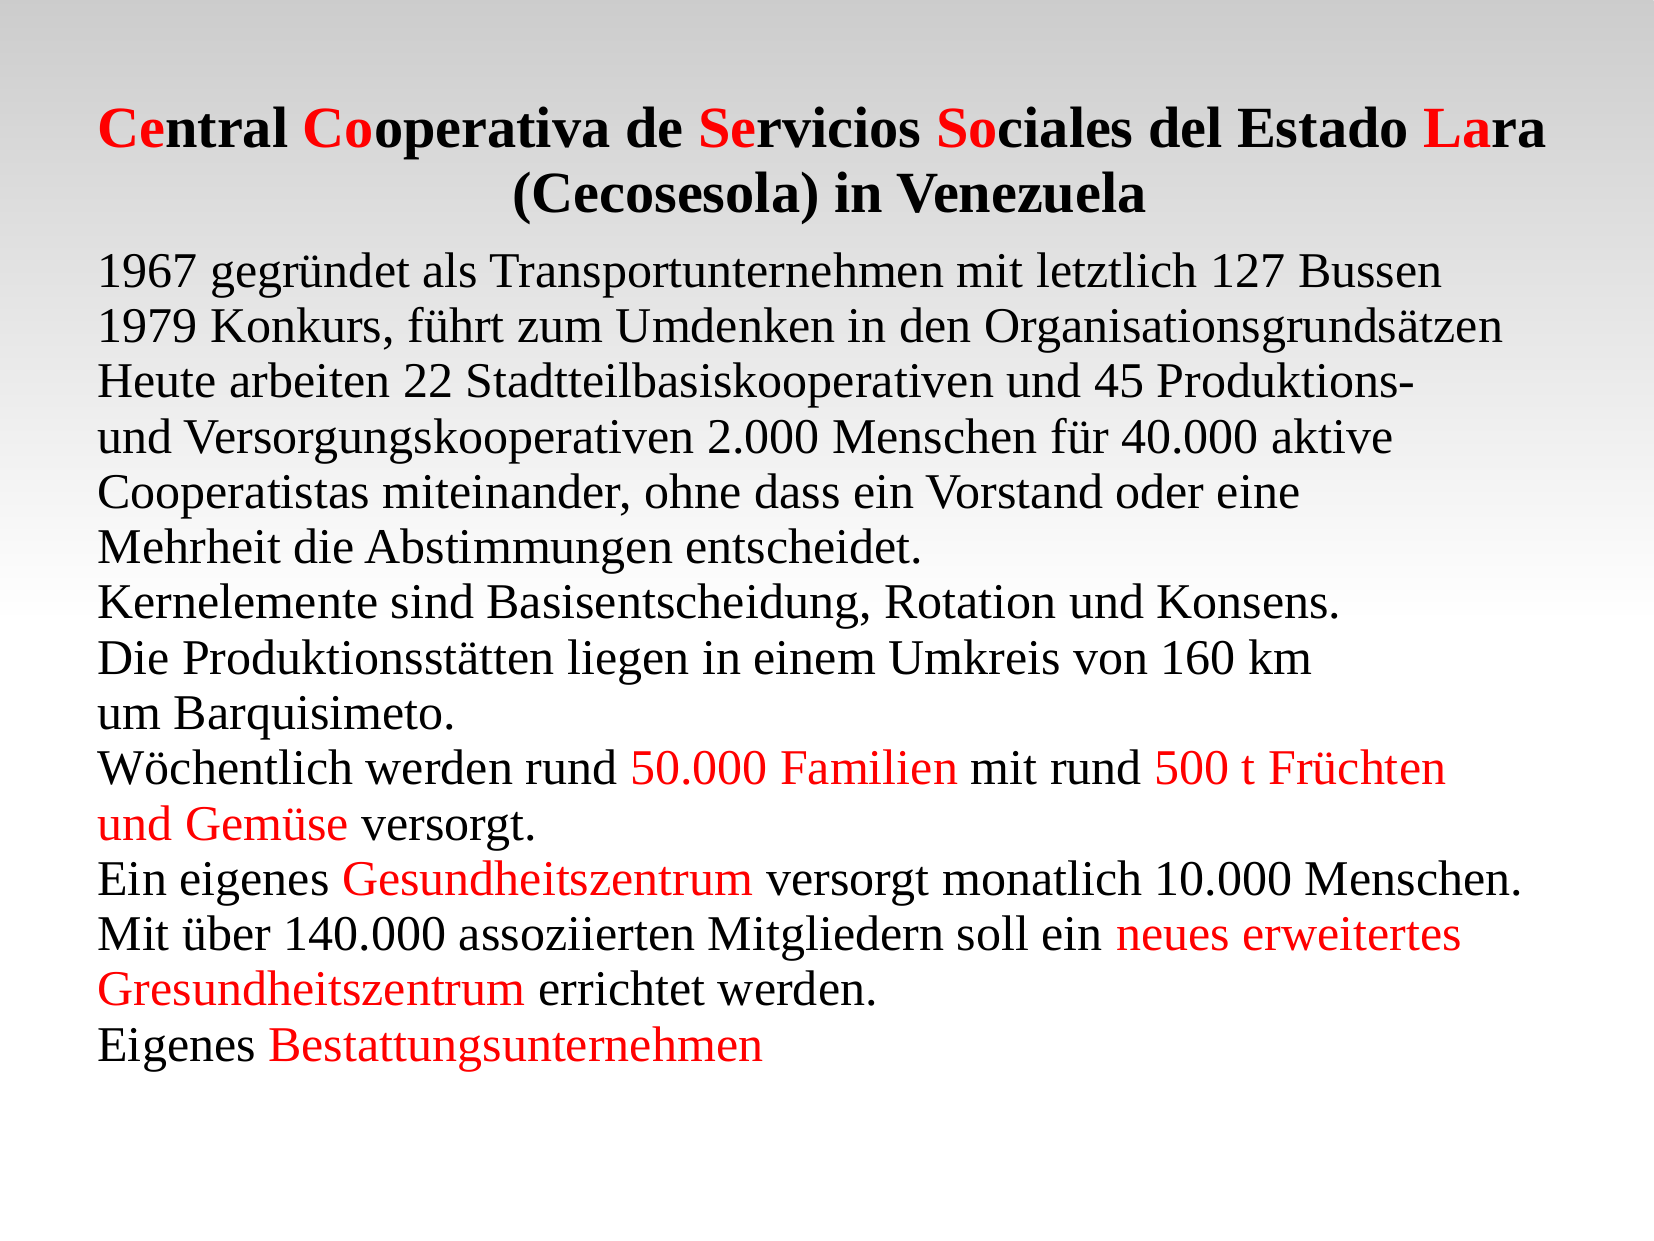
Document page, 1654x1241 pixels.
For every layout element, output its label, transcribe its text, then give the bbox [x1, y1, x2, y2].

text_box Central Cooperativa de Servicios Sociales del Estado Lara (Cecosesola) in Venezuela 1967 gegründet als Transportunternehmen mit letztlich 127 Bussen 1979 Konkurs, führt zum Umdenken in den Organisationsgrundsätzen Heute arbeiten 22 Stadtteilbasiskooperativen und 45 Produktions- und Versorgungskooperativen 2.000 Menschen für 40.000 aktive Cooperatistas miteinander, ohne dass ein Vorstand oder eine Mehrheit die Abstimmungen entscheidet. Kernelemente sind Basisentscheidung, Rotation und Konsens. Die Produktionsstätten liegen in einem Umkreis von 160 km um Barquisimeto. Wöchentlich werden rund 50.000 Familien mit rund 500 t Früchten und Gemüse versorgt. Ein eigenes Gesundheitszentrum versorgt monatlich 10.000 Menschen. Mit über 140.000 assoziierten Mitgliedern soll ein neues erweitertes Gresundheitszentrum errichtet werden. Eigenes Bestattungsunternehmen [82, 88, 1577, 1080]
text_box [974, 826, 1005, 897]
